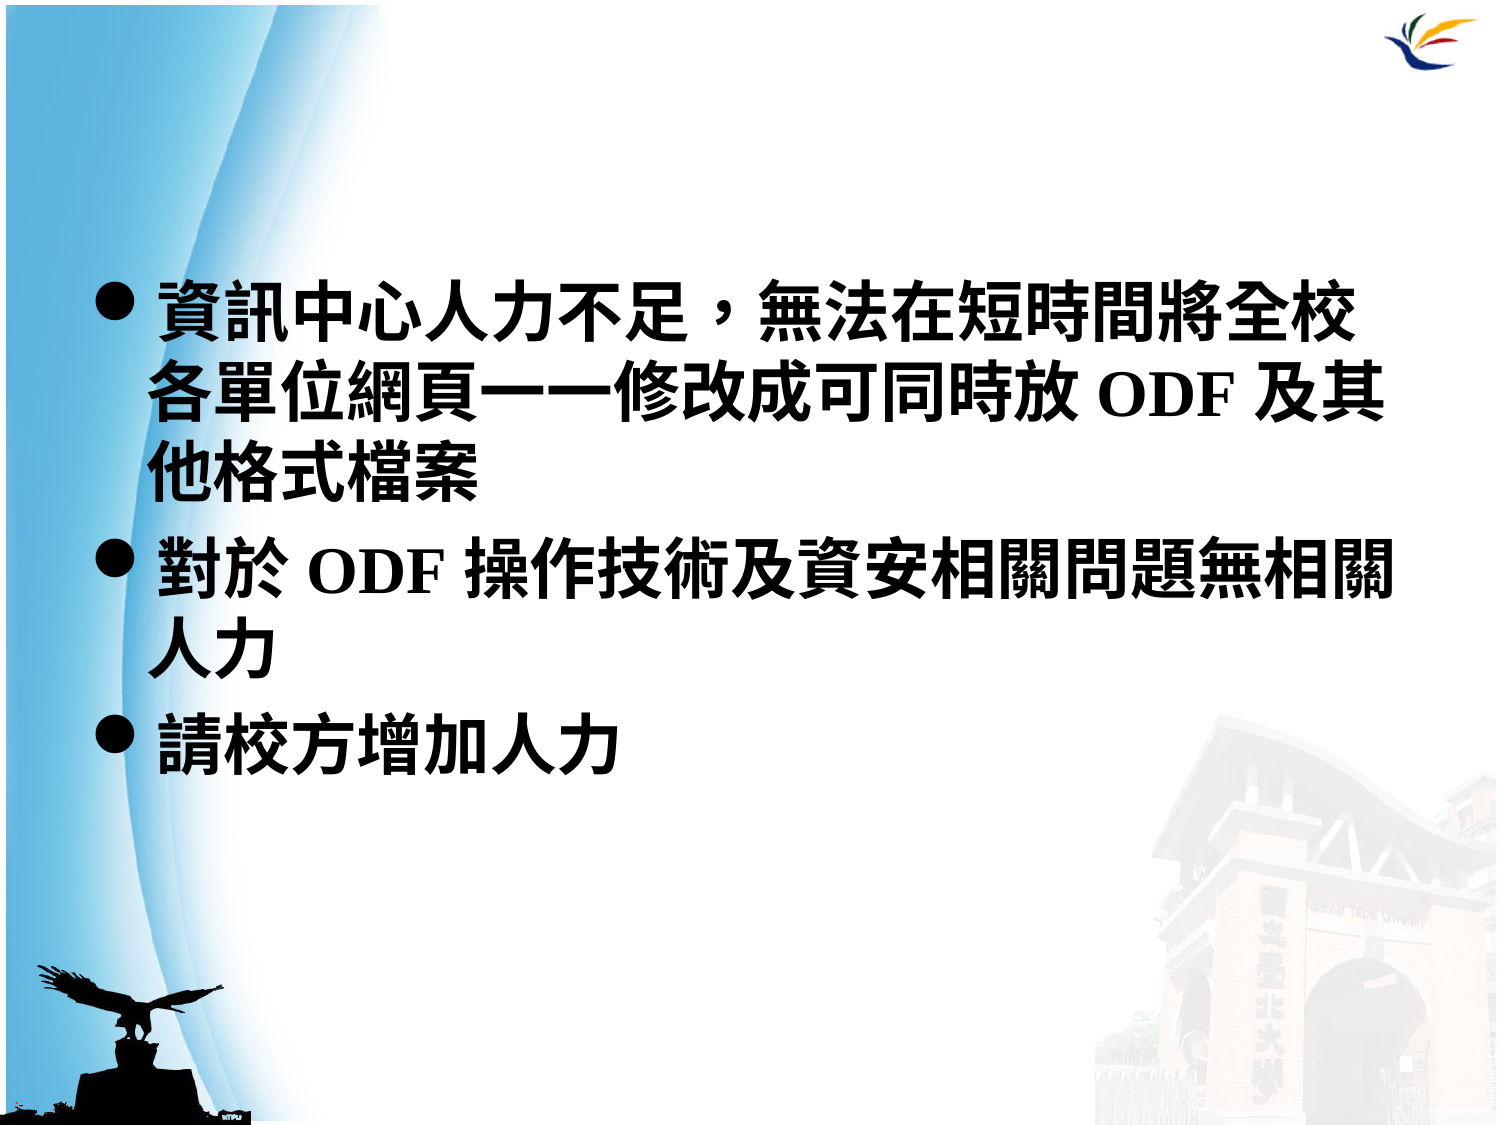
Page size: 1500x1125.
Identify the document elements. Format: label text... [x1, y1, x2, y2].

list 資訊中心人力不足，無法在短時間將全校各單位網頁一一修改成可同時放ODF及其他格式檔案 對於ODF操作技術及資安相關問題無相關人力 請校方增加人力 [75, 262, 1425, 1005]
picture [0, 0, 1500, 1125]
